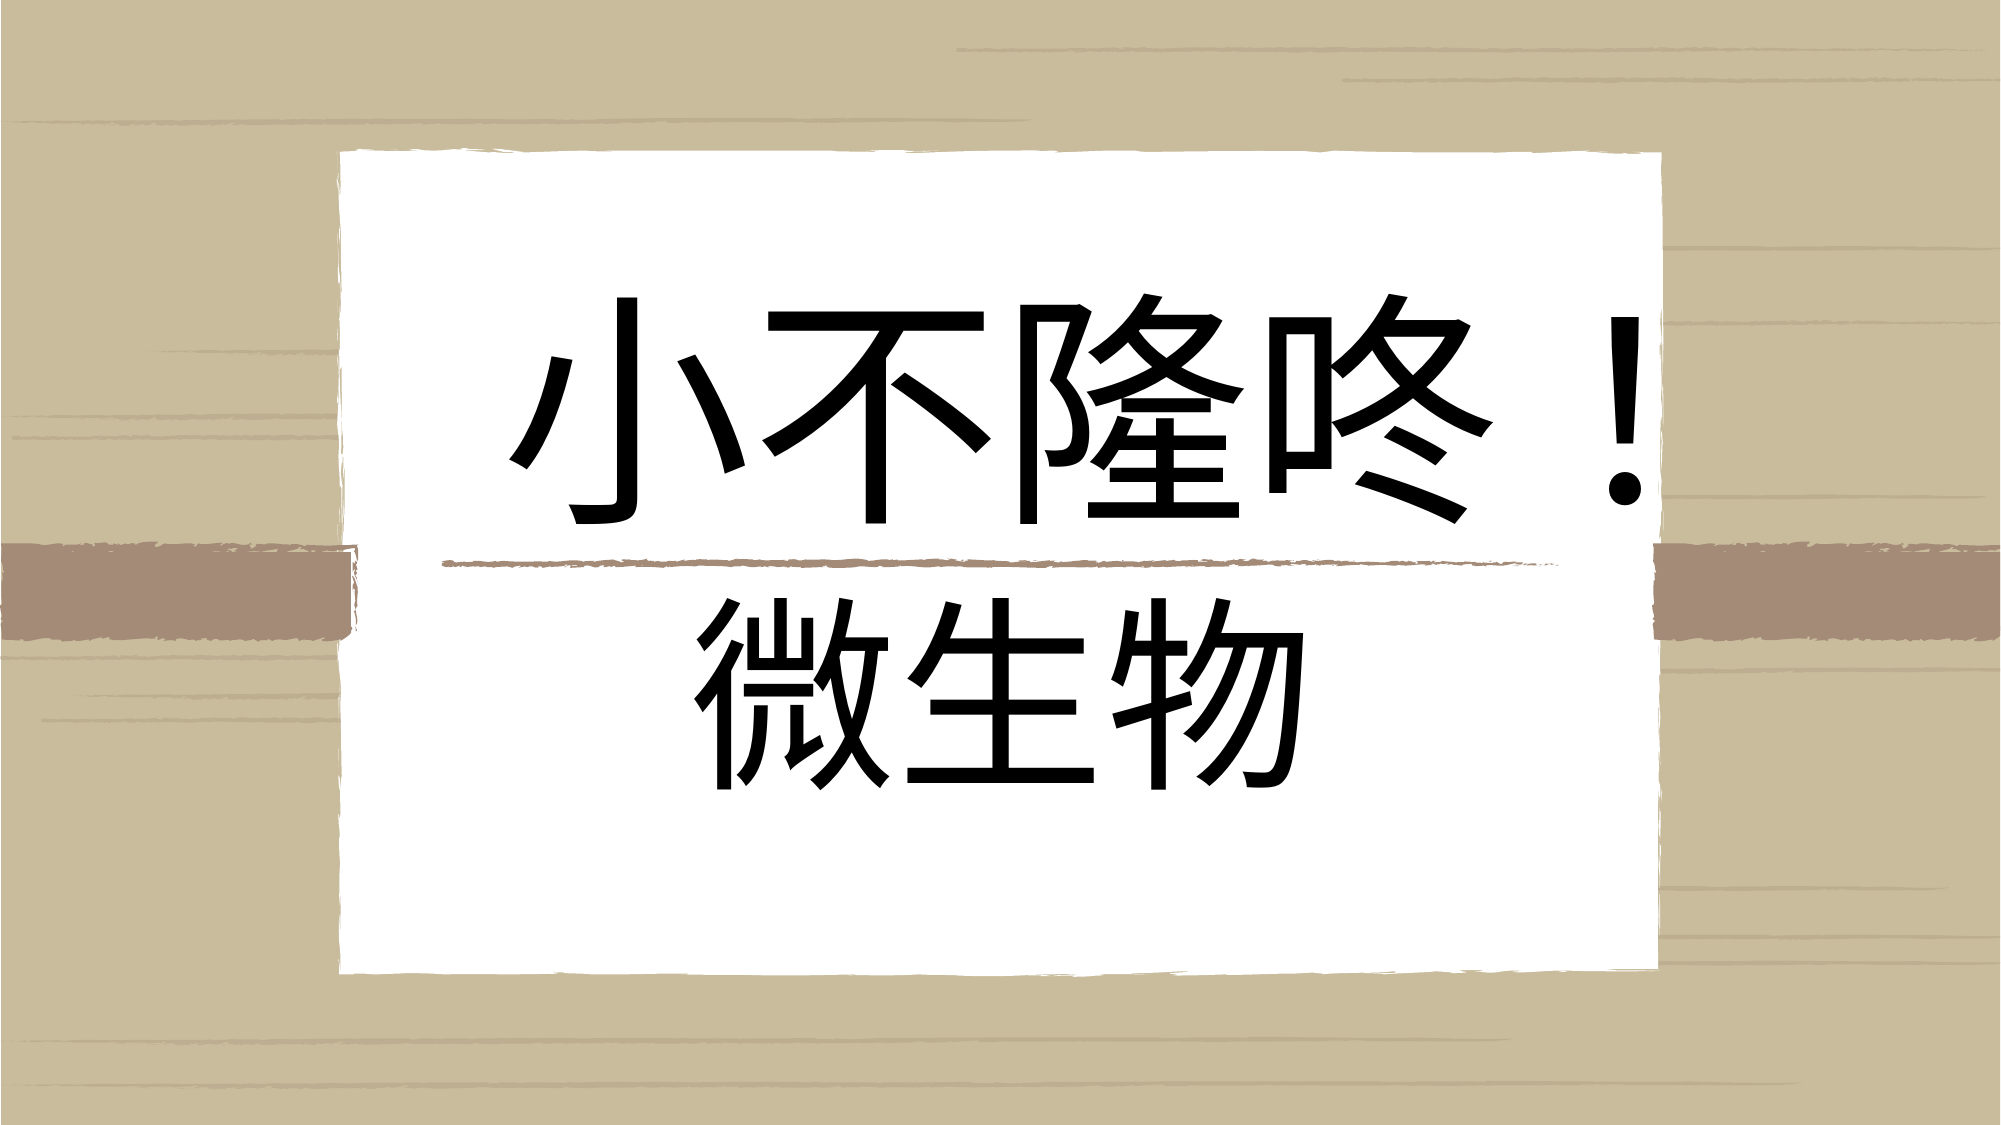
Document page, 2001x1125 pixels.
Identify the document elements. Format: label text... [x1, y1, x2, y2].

text_box 小不隆咚！ [474, 280, 1527, 541]
text_box 微生物 [474, 586, 1527, 827]
picture [441, 557, 1559, 568]
